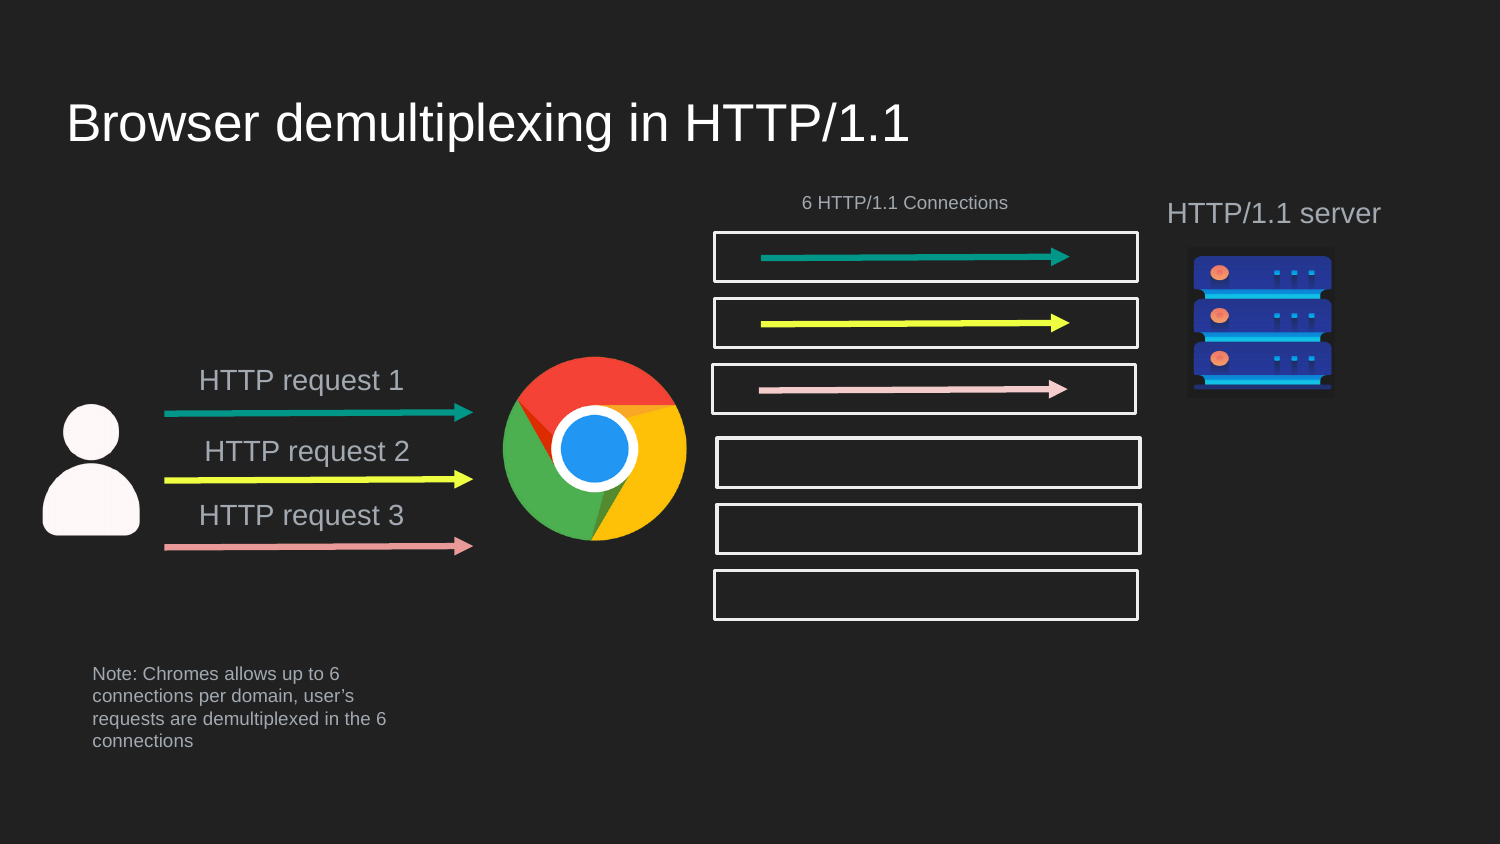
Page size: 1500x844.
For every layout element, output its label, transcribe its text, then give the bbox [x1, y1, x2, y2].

picture [21, 399, 161, 540]
text_box Note: Chromes allows up to 6 connections per domain, user’s requests are demultiplexed in the 6 connections [77, 646, 432, 767]
picture [1187, 247, 1335, 398]
text_box HTTP request 2 [189, 417, 460, 483]
title Browser demultiplexing in HTTP/1.1 [51, 72, 1449, 167]
text_box HTTP request 3 [183, 481, 455, 547]
picture [493, 347, 693, 547]
text_box HTTP/1.1 server [1151, 179, 1405, 245]
text_box 6 HTTP/1.1 Connections [786, 175, 1058, 229]
text_box HTTP request 1 [183, 346, 455, 412]
